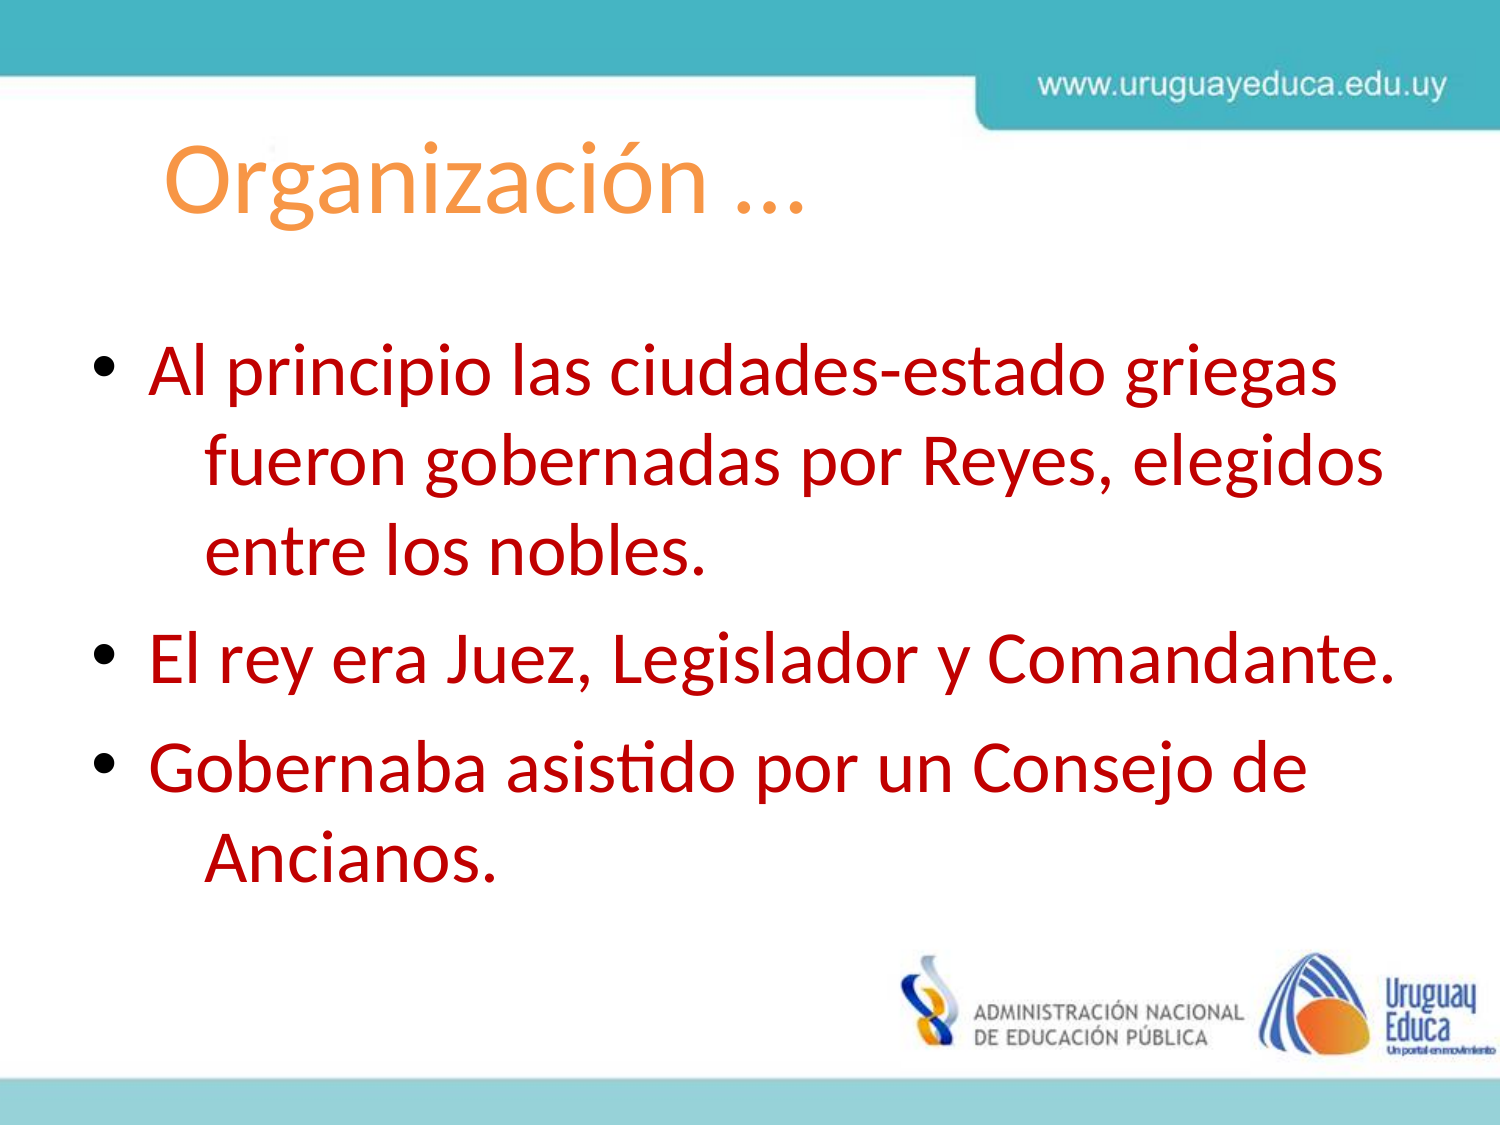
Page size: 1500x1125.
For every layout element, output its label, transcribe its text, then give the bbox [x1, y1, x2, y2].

title Organización … [0, 78, 973, 266]
picture [0, 0, 1500, 1125]
list Al principio las ciudades-estado griegas fueron gobernadas por Reyes, elegidos entre los nobles. El rey era Juez, Legislador y Comandante. Gobernaba asistido por un Consejo de Ancianos. [76, 312, 1425, 1005]
